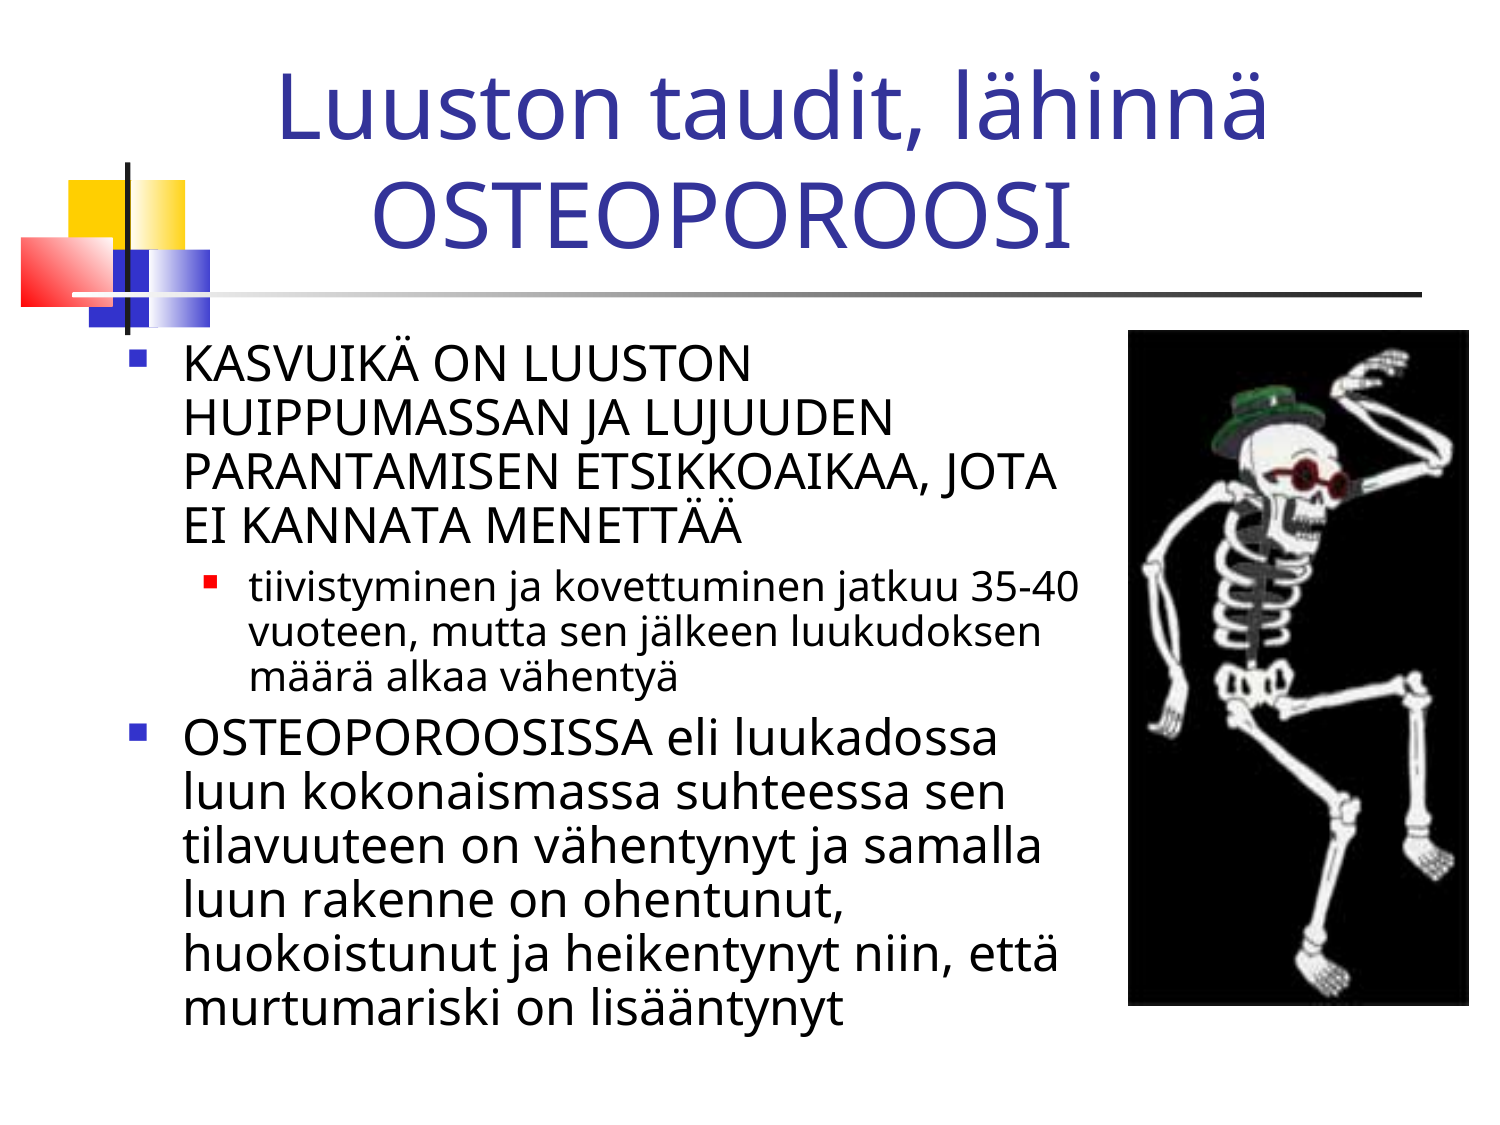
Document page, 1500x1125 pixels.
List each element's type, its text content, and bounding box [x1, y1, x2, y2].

picture [1128, 330, 1469, 1007]
text_box Luuston taudit, lähinnä OSTEOPOROOSI [188, 35, 1468, 276]
text_box KASVUIKÄ ON LUUSTON HUIPPUMASSAN JA LUJUUDEN PARANTAMISEN ETSIKKOAIKAA, JOTA EI KANNATA MENETTÄÄ tiivistyminen ja kovettuminen jatkuu 35-40 vuoteen, mutta sen jälkeen luukudoksen määrä alkaa vähentyä OSTEOPOROOSISSA eli luukadossa luun kokonaismassa suhteessa sen tilavuuteen on vähentynyt ja samalla luun rakenne on ohentunut, huokoistunut ja heikentynyt niin, että murtumariski on lisääntynyt [112, 331, 1105, 1095]
